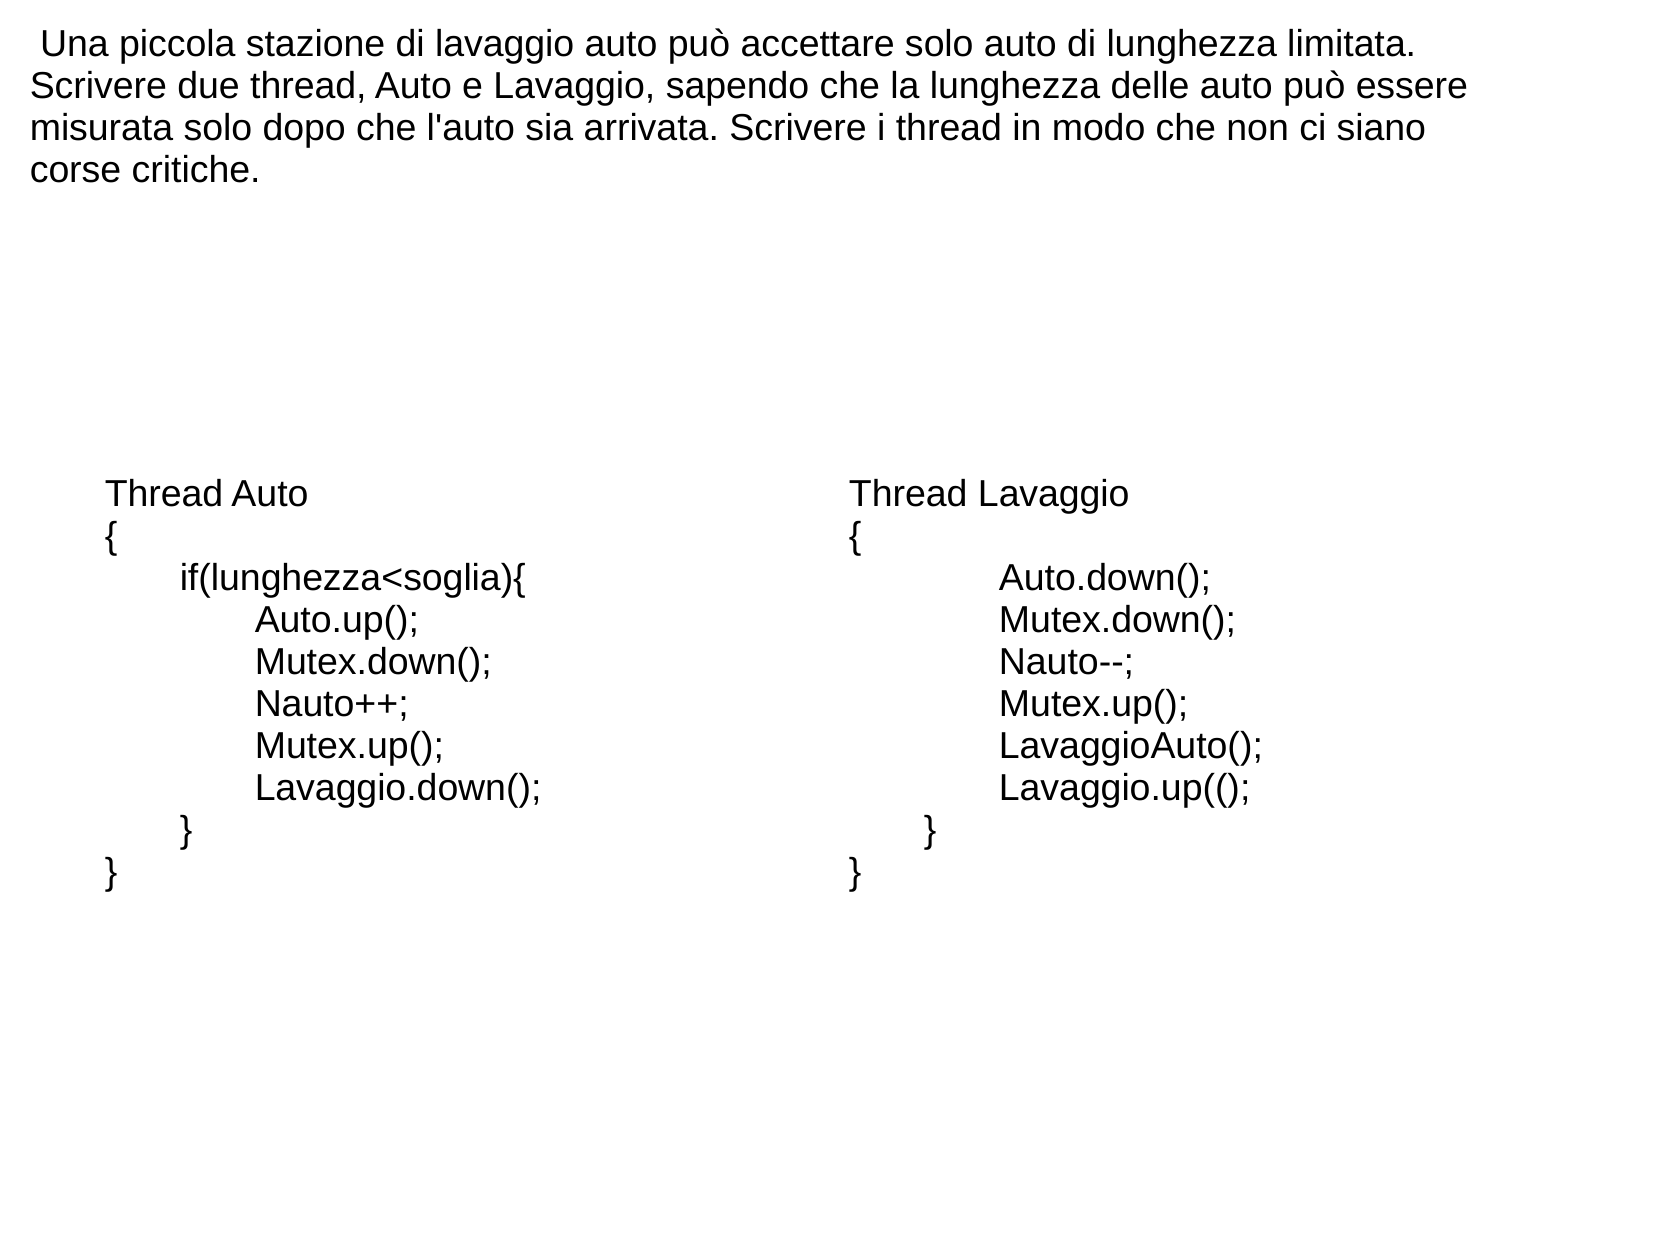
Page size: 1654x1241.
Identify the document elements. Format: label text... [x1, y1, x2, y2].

text_box Thread Lavaggio { Auto.down(); Mutex.down(); Nauto--; Mutex.up(); LavaggioAuto(); Lavaggio.up((); } } [834, 465, 1375, 900]
text_box Thread Auto { if(lunghezza<soglia){ Auto.up(); Mutex.down(); Nauto++; Mutex.up(); Lavaggio.down(); } } [90, 465, 631, 900]
text_box Una piccola stazione di lavaggio auto può accettare solo auto di lunghezza limitata. Scrivere due thread, Auto e Lavaggio, sapendo che la lunghezza delle auto può essere misurata solo dopo che l'auto sia arrivata. Scrivere i thread in modo che non ci siano corse critiche. [15, 15, 1606, 241]
